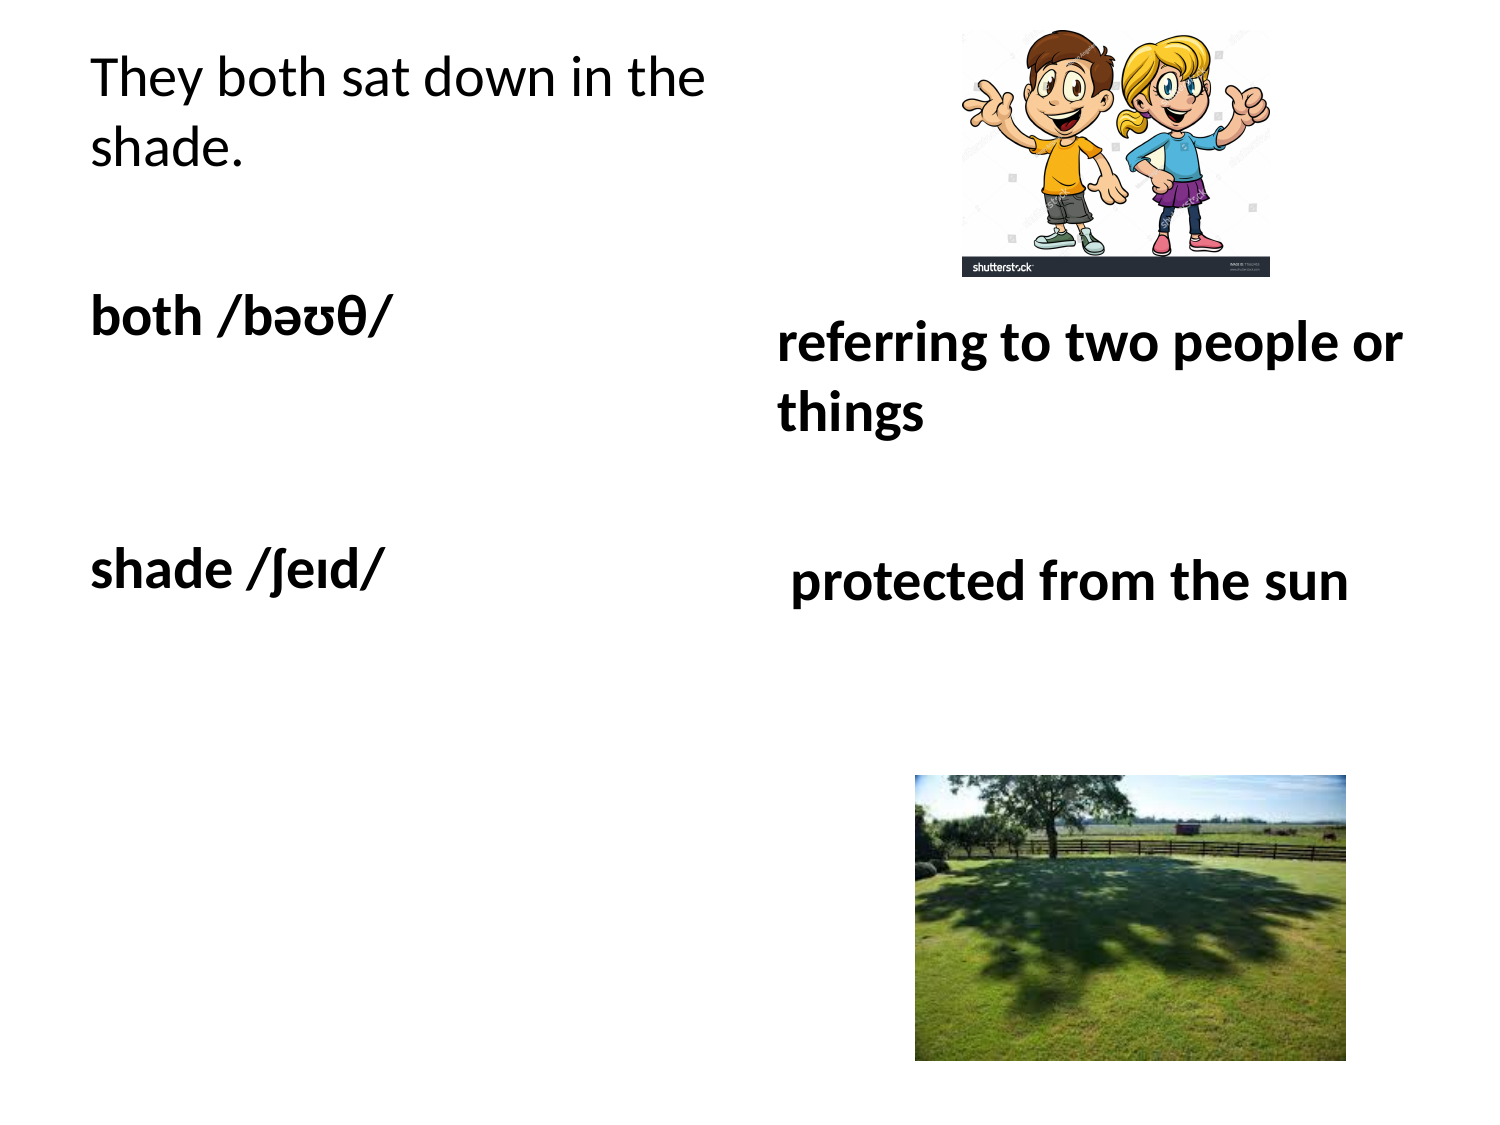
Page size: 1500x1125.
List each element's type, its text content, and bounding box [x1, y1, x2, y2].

picture [915, 775, 1346, 1062]
list They both sat down in the shade. both /bəʊθ/ shade /ʃeɪd/ [75, 30, 738, 1095]
list referring to two people or things protected from the sun [762, 42, 1426, 1095]
picture [962, 30, 1270, 277]
